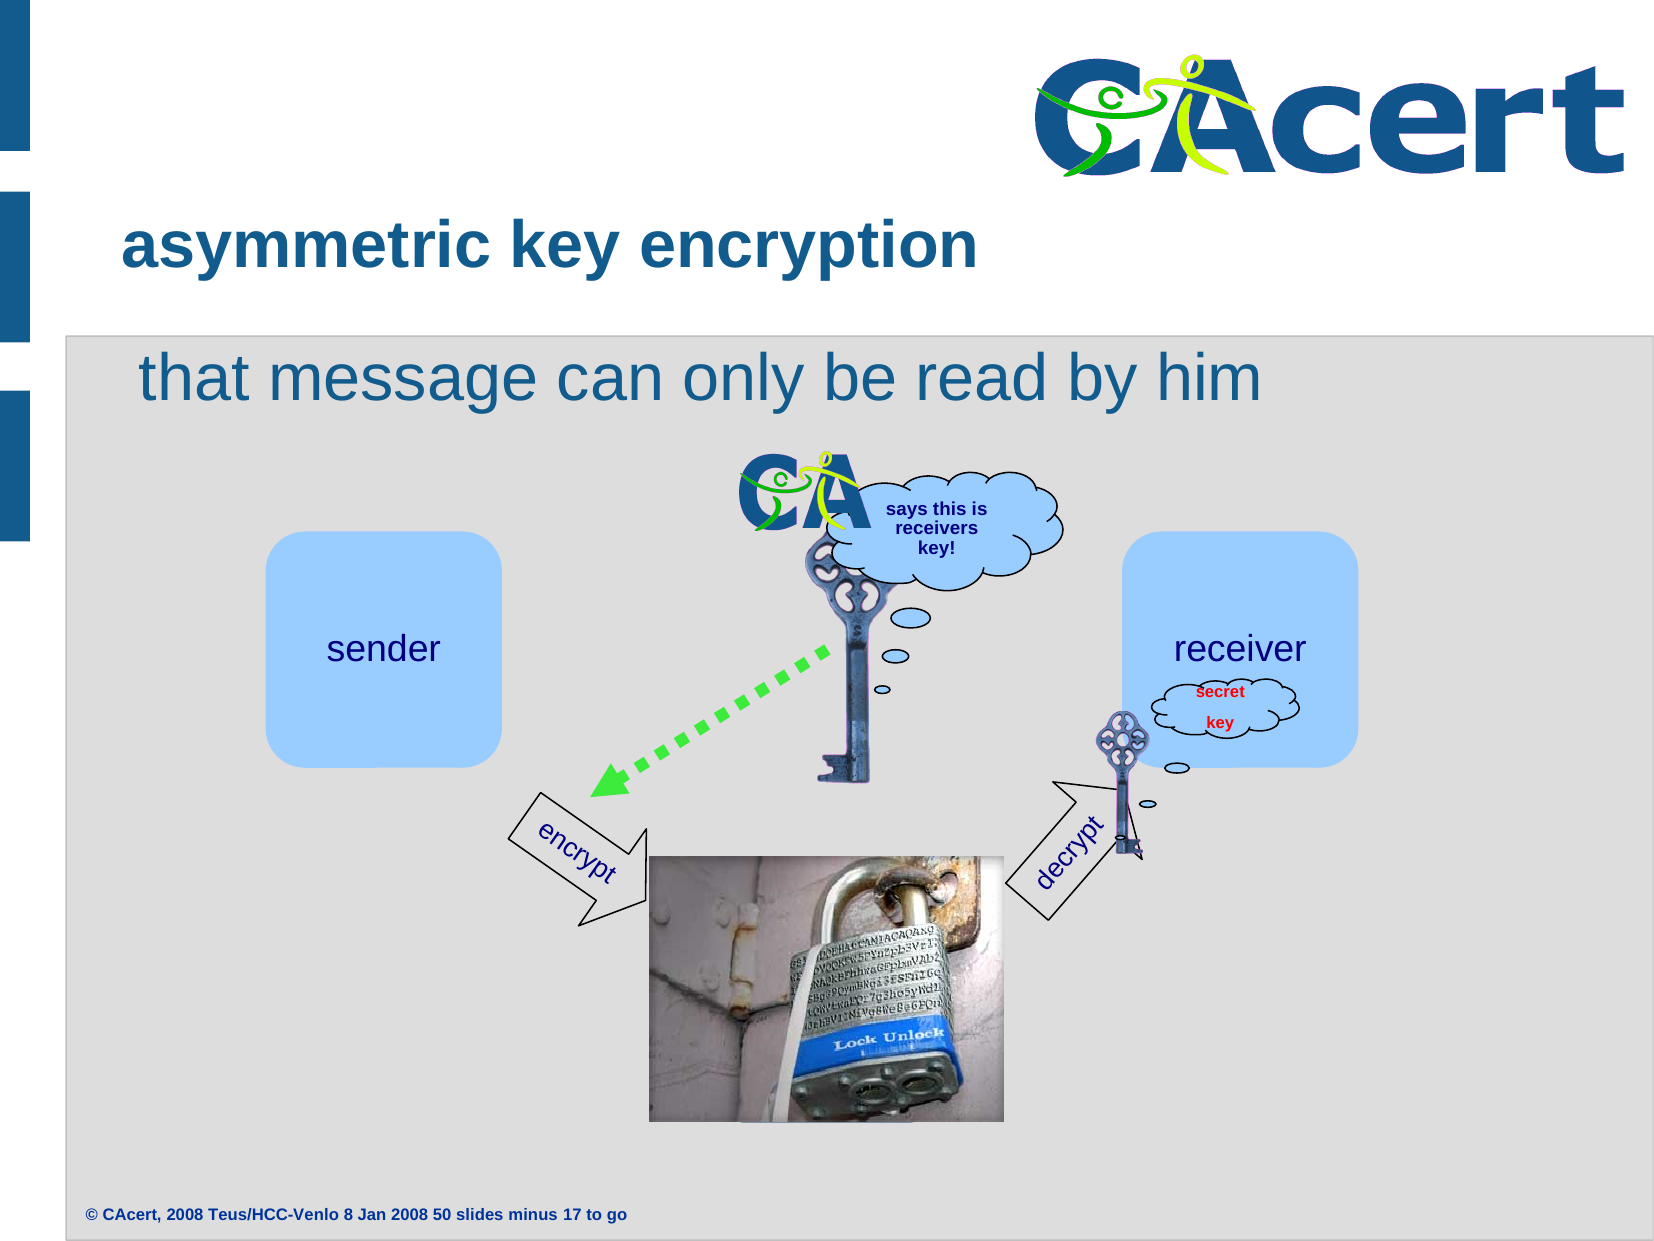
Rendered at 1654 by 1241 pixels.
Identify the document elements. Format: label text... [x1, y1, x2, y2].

text_box secret key [1151, 679, 1300, 739]
text_box decrypt [1005, 781, 1104, 921]
text_box encrypt [508, 792, 647, 926]
text_box receiver [1122, 531, 1359, 768]
picture [738, 450, 916, 789]
text_box sender [265, 531, 502, 768]
picture [1033, 53, 1625, 178]
text_box says this is receivers key! [890, 608, 931, 628]
title asymmetric key encryption [121, 177, 1533, 316]
text_box secret key [1164, 763, 1190, 774]
picture [1092, 708, 1153, 857]
list that message can only be read by him [121, 344, 1595, 1238]
picture [649, 856, 1004, 1122]
text_box says this is receivers key! [827, 472, 1063, 591]
